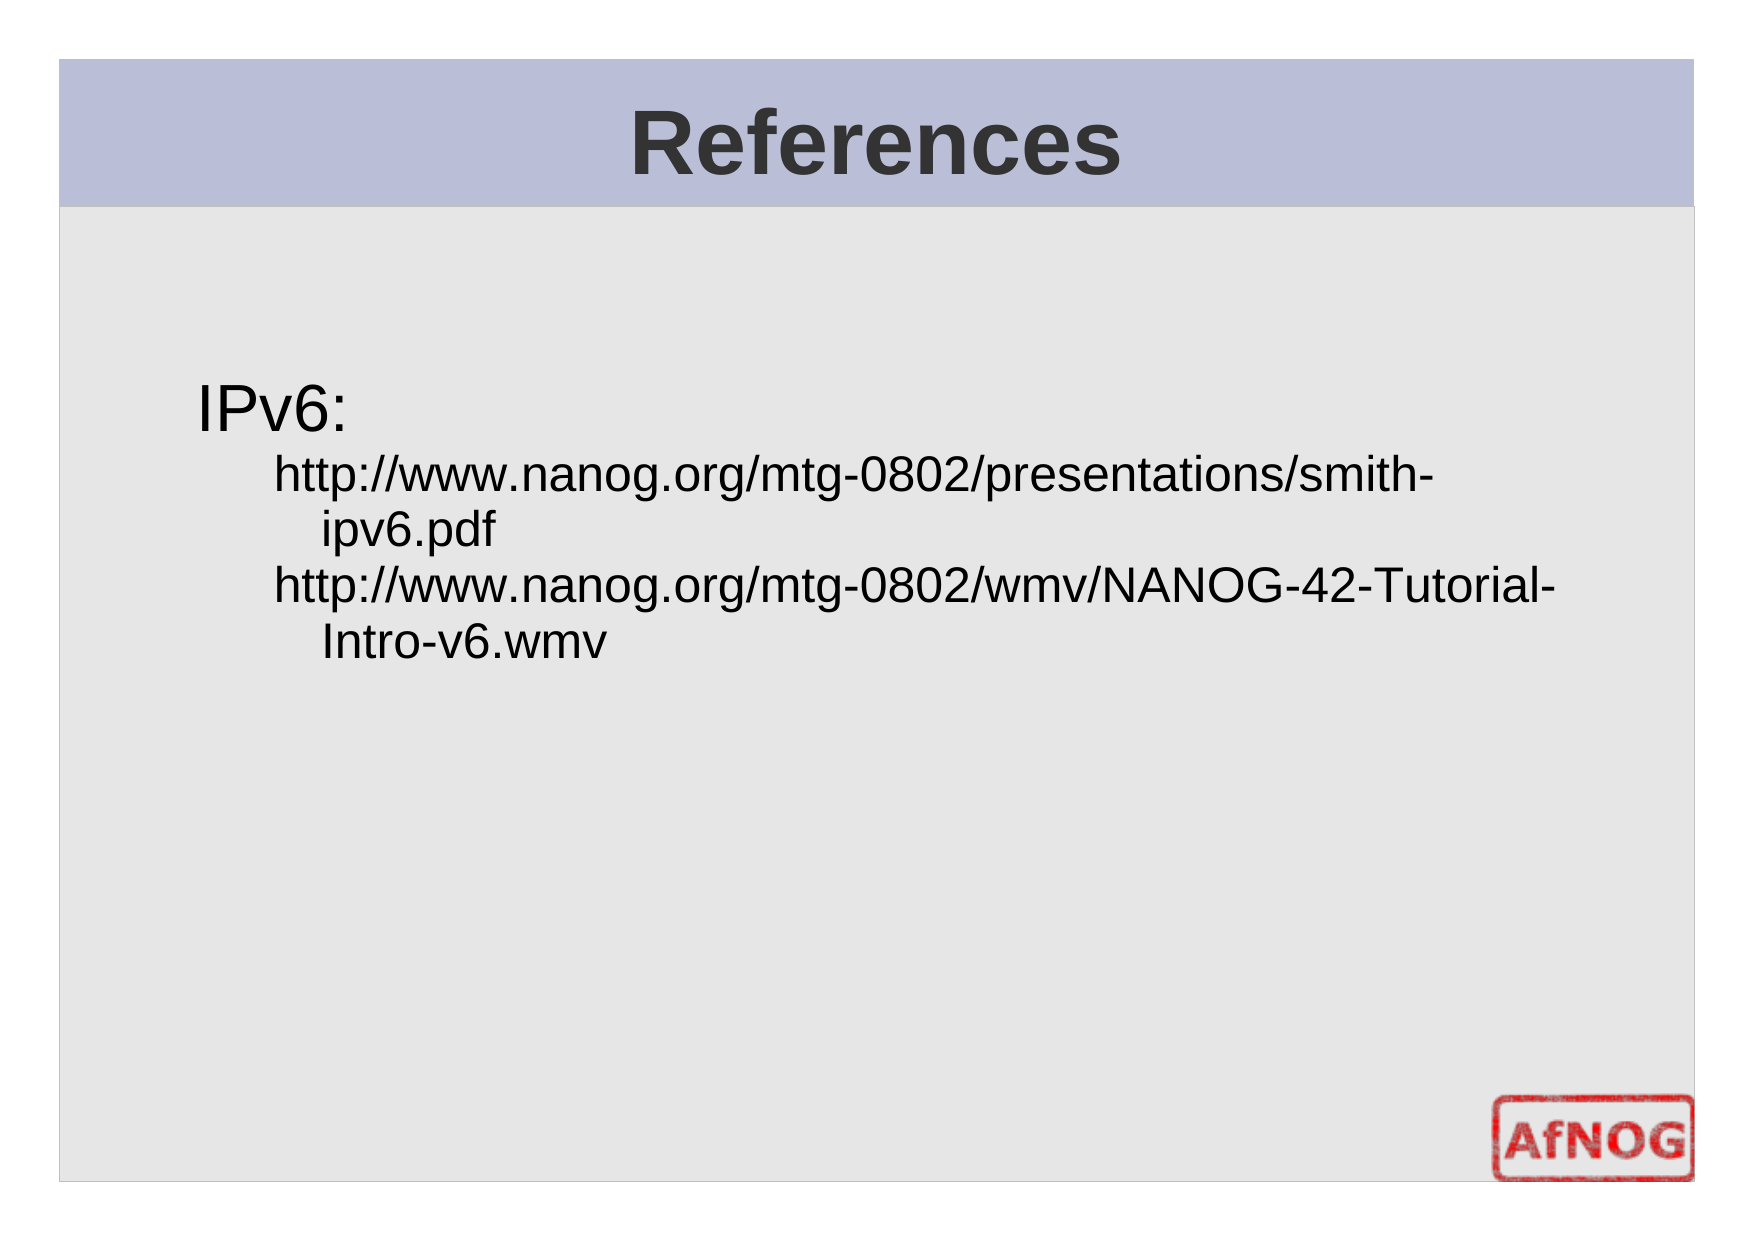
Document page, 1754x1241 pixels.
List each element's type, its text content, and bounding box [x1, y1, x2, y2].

list IPv6: http://www.nanog.org/mtg-0802/presentations/smith-ipv6.pdf http://www.nanog.org/mtg-0802/wmv/NANOG-42-Tutorial-Intro-v6.wmv [179, 371, 1576, 1079]
picture [1490, 1092, 1695, 1182]
title References [59, 48, 1695, 237]
